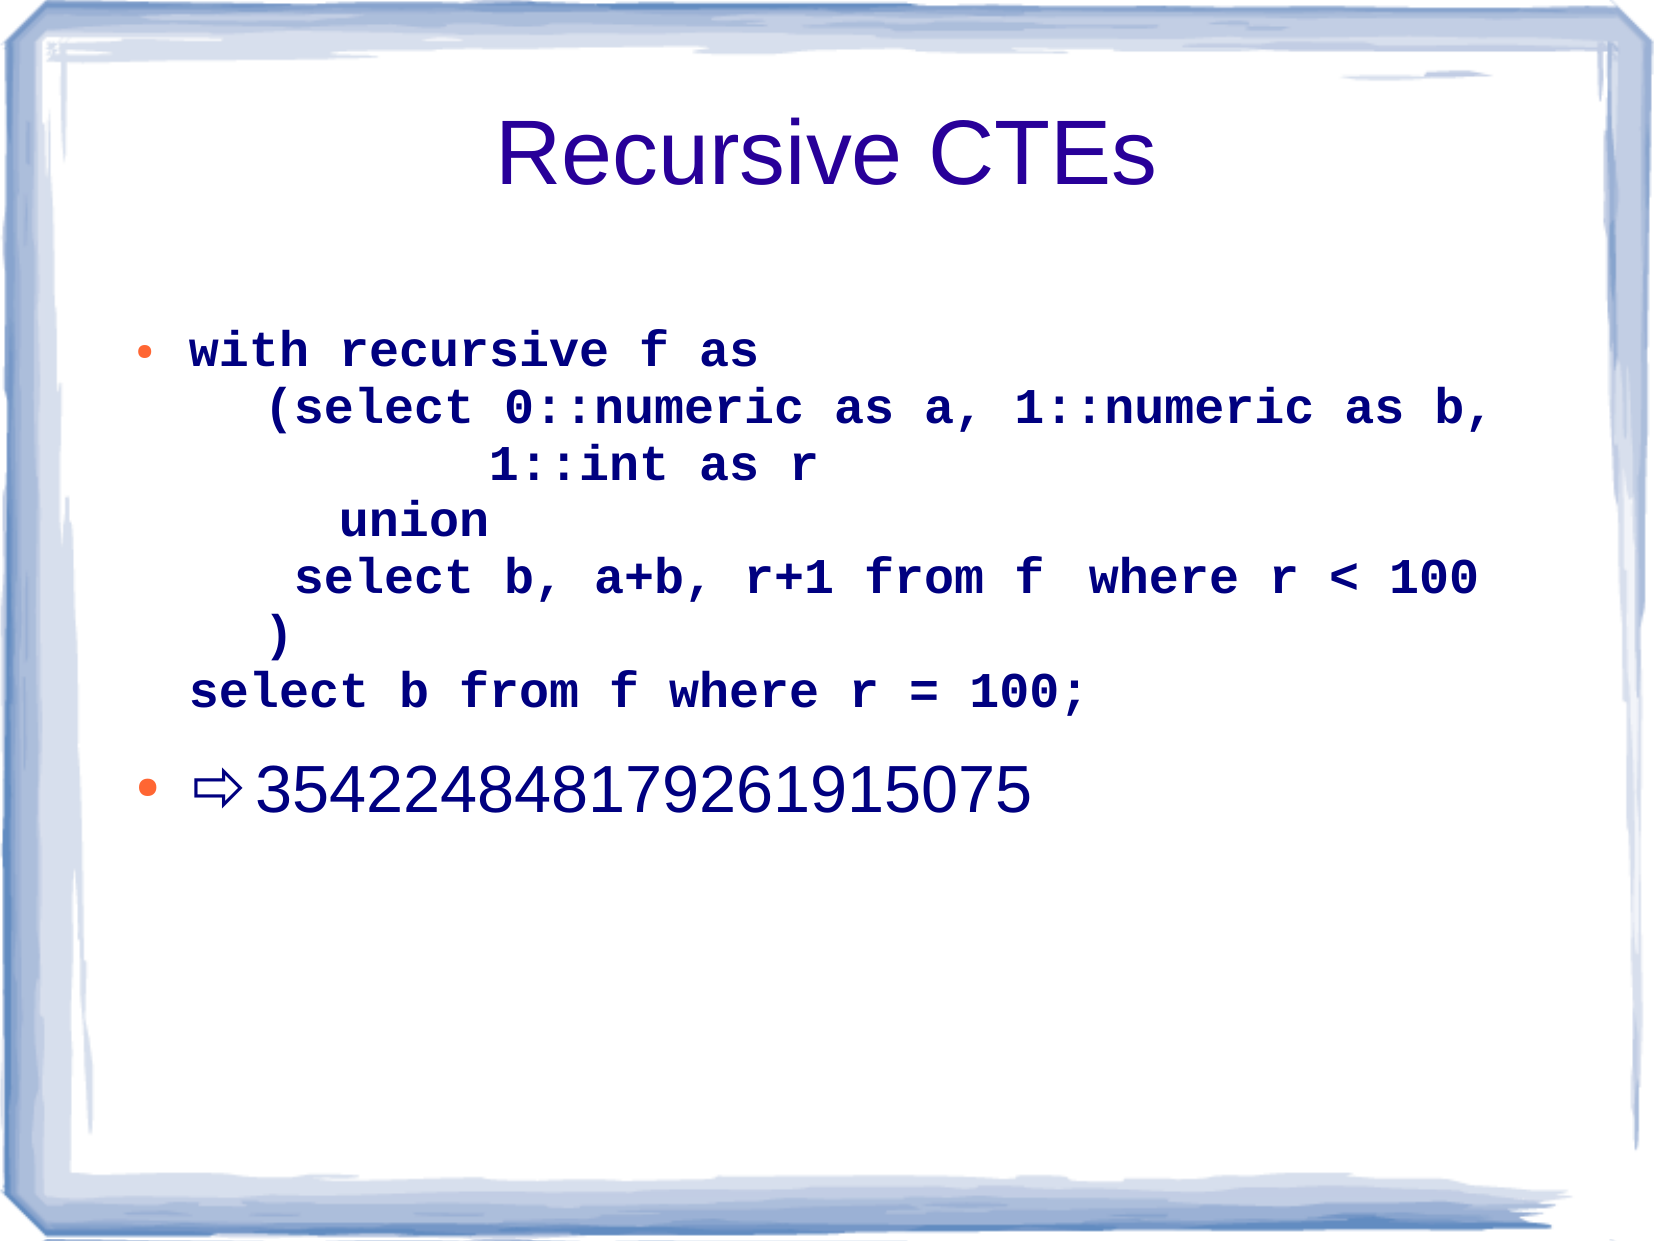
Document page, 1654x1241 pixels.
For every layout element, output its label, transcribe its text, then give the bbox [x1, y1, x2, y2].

list with recursive f as (select 0::numeric as a, 1::numeric as b, 1::int as r union select b, a+b, r+1 from f where r < 100 ) select b from f where r = 100; 354224848179261915075 [118, 324, 1571, 990]
title Recursive CTEs [82, 56, 1571, 250]
picture [0, 0, 1654, 1241]
